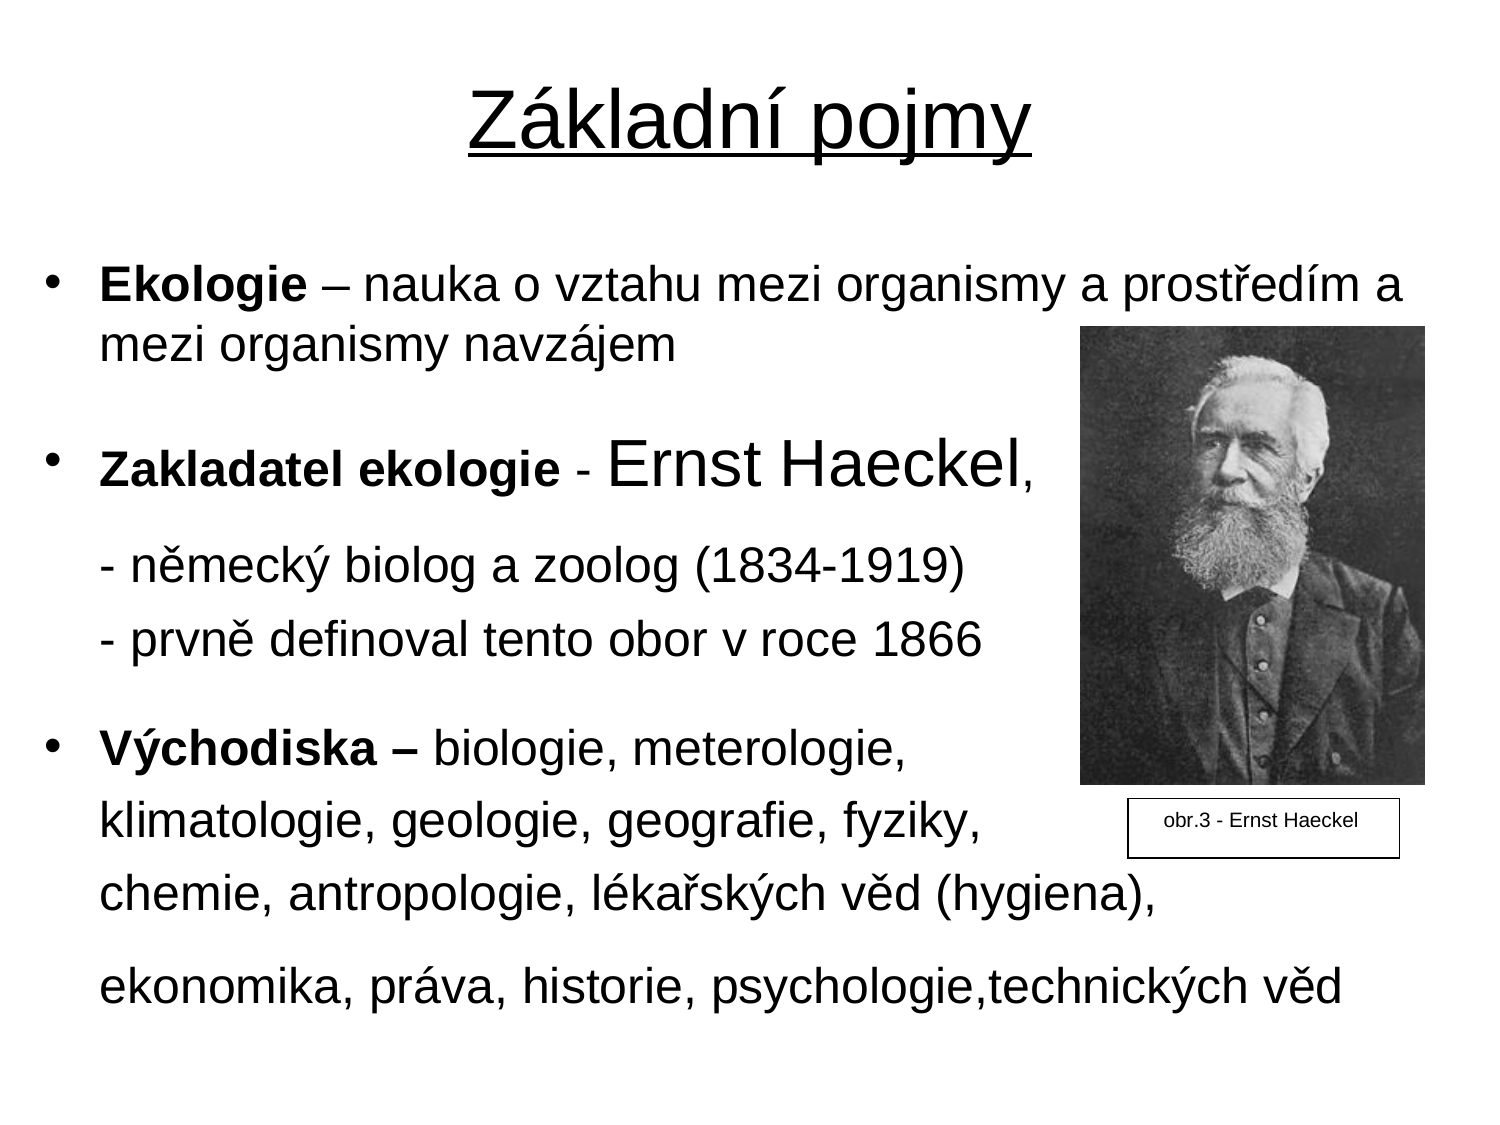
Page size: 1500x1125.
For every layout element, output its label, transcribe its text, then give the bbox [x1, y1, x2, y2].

title Základní pojmy [75, 45, 1426, 185]
text_box obr.3 - Ernst Haeckel [1128, 798, 1400, 858]
picture [1080, 326, 1425, 785]
list Ekologie – nauka o vztahu mezi organismy a prostředím a mezi organismy navzájem Zakladatel ekologie - Ernst Haeckel, - německý biolog a zoolog (1834-1919) - prvně definoval tento obor v roce 1866 Východiska – biologie, meterologie, klimatologie, geologie, geografie, fyziky, chemie, antropologie, lékařských věd (hygiena), ekonomika, práva, historie, psychologie,technických věd [29, 243, 1469, 1125]
